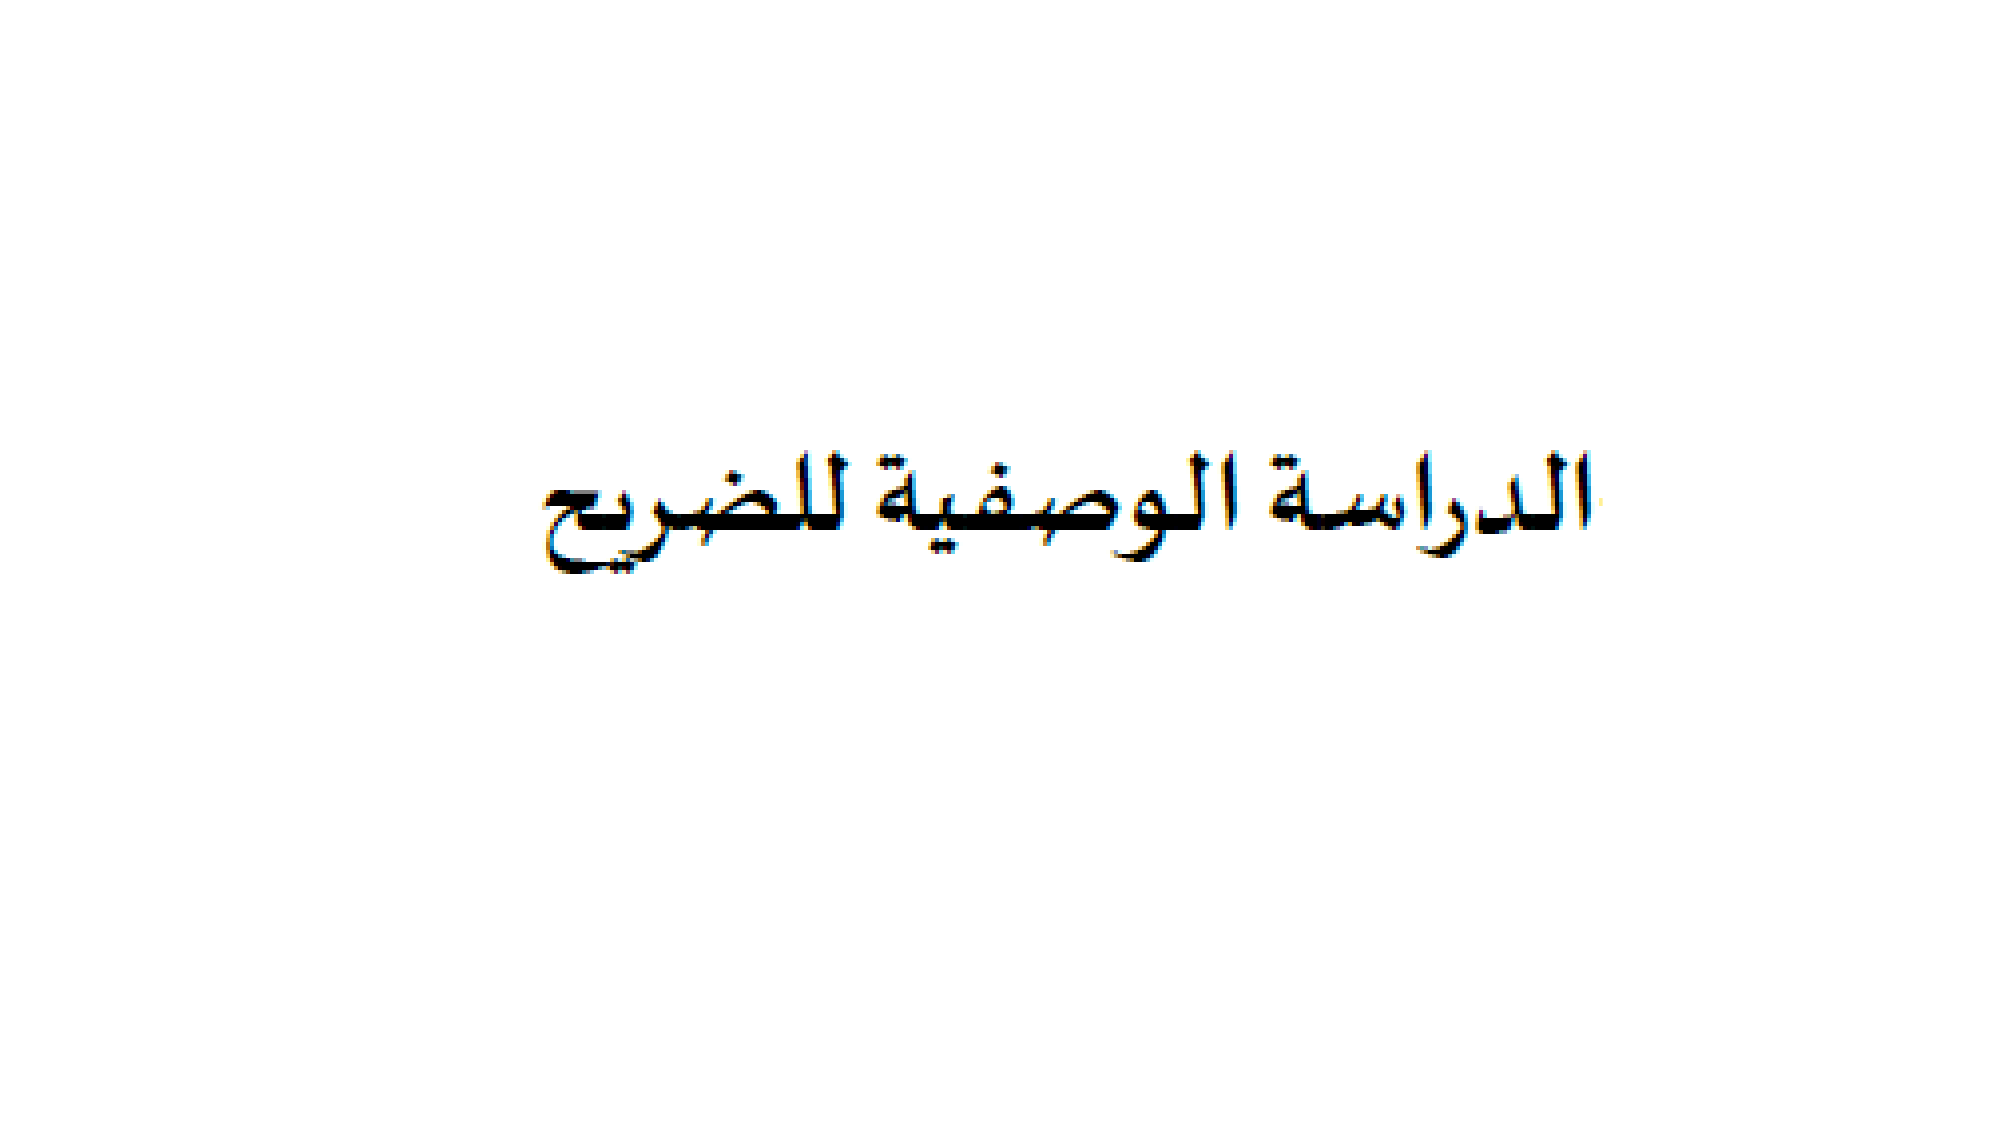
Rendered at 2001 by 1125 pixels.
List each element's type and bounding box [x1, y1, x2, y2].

picture [523, 402, 1603, 606]
